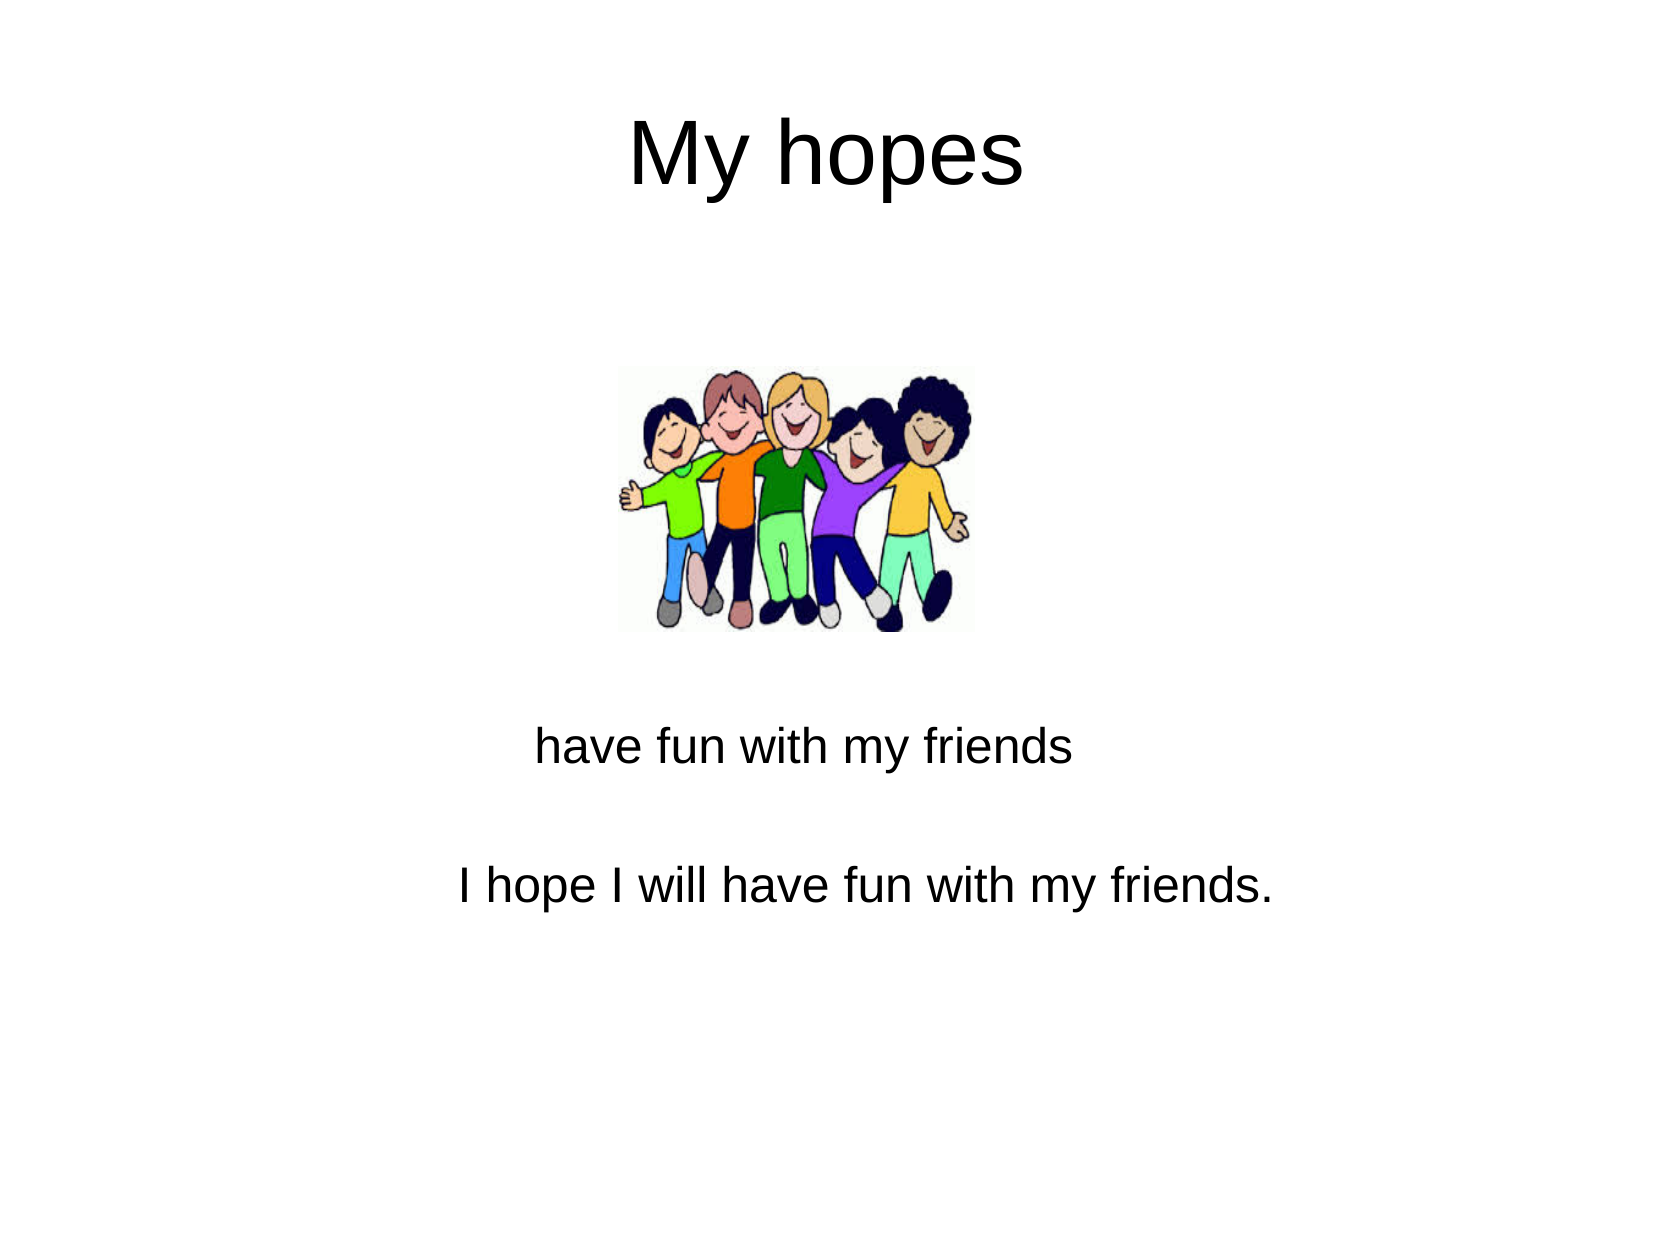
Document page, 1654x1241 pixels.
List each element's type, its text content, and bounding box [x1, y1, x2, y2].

title My hopes [82, 49, 1571, 257]
text_box have fun with my friends [519, 710, 1089, 782]
picture [618, 366, 975, 632]
text_box I hope I will have fun with my friends. [442, 850, 1290, 921]
